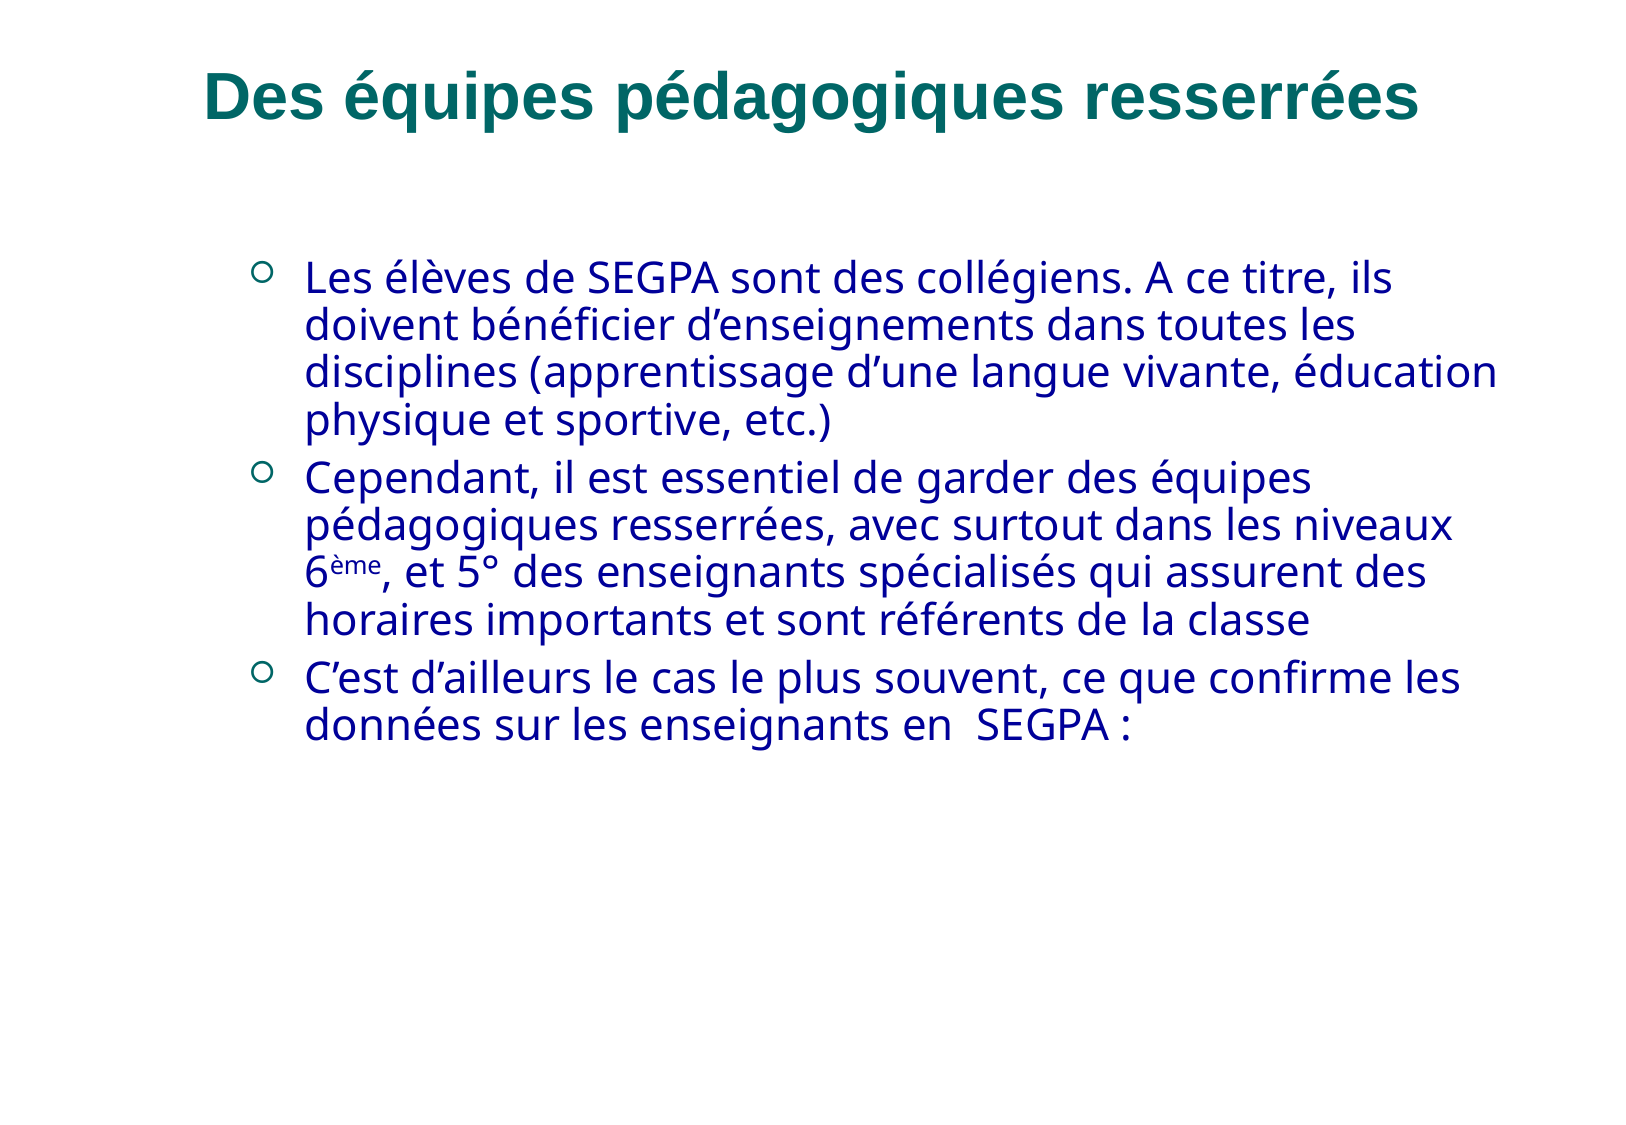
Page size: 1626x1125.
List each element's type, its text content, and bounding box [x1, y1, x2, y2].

list Les élèves de SEGPA sont des collégiens. A ce titre, ils doivent bénéficier d’enseignements dans toutes les disciplines (apprentissage d’une langue vivante, éducation physique et sportive, etc.) Cependant, il est essentiel de garder des équipes pédagogiques resserrées, avec surtout dans les niveaux 6ème, et 5° des enseignants spécialisés qui assurent des horaires importants et sont référents de la classe C’est d’ailleurs le cas le plus souvent, ce que confirme les données sur les enseignants en SEGPA : [233, 184, 1534, 953]
title Des équipes pédagogiques resserrées [81, 45, 1544, 233]
